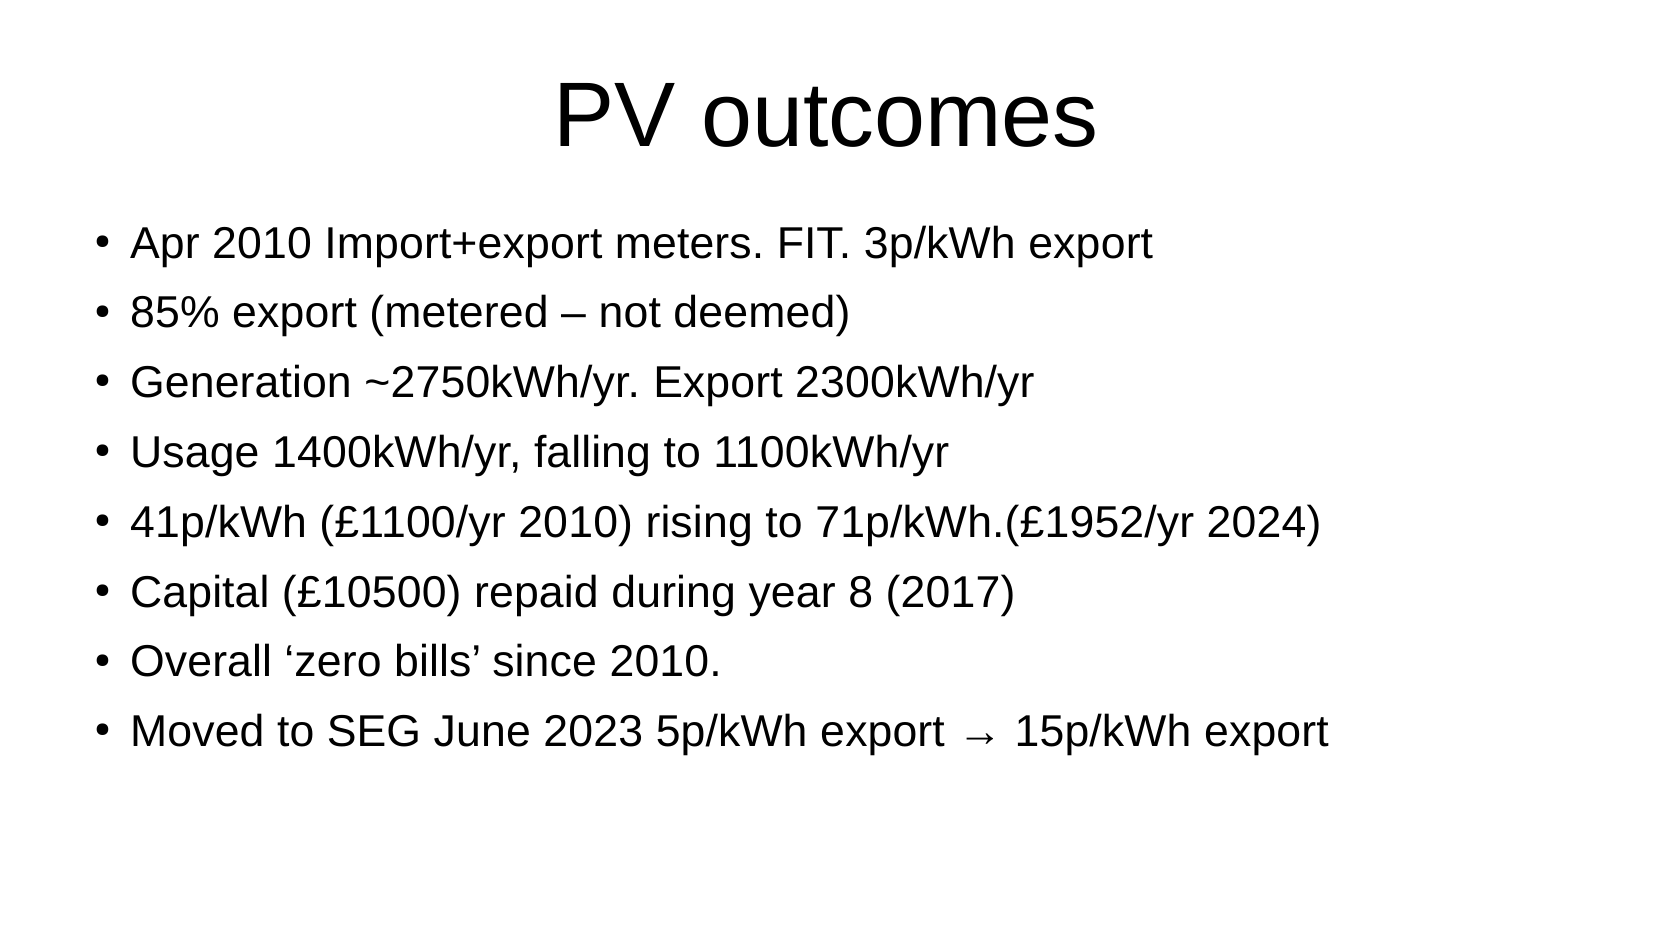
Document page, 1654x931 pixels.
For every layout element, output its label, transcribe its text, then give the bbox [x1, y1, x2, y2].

list Apr 2010 Import+export meters. FIT. 3p/kWh export 85% export (metered – not deemed) Generation ~2750kWh/yr. Export 2300kWh/yr Usage 1400kWh/yr, falling to 1100kWh/yr 41p/kWh (£1100/yr 2010) rising to 71p/kWh.(£1952/yr 2024) Capital (£10500) repaid during year 8 (2017) Overall ‘zero bills’ since 2010. Moved to SEG June 2023 5p/kWh export → 15p/kWh export [82, 217, 1571, 758]
title PV outcomes [82, 37, 1571, 193]
